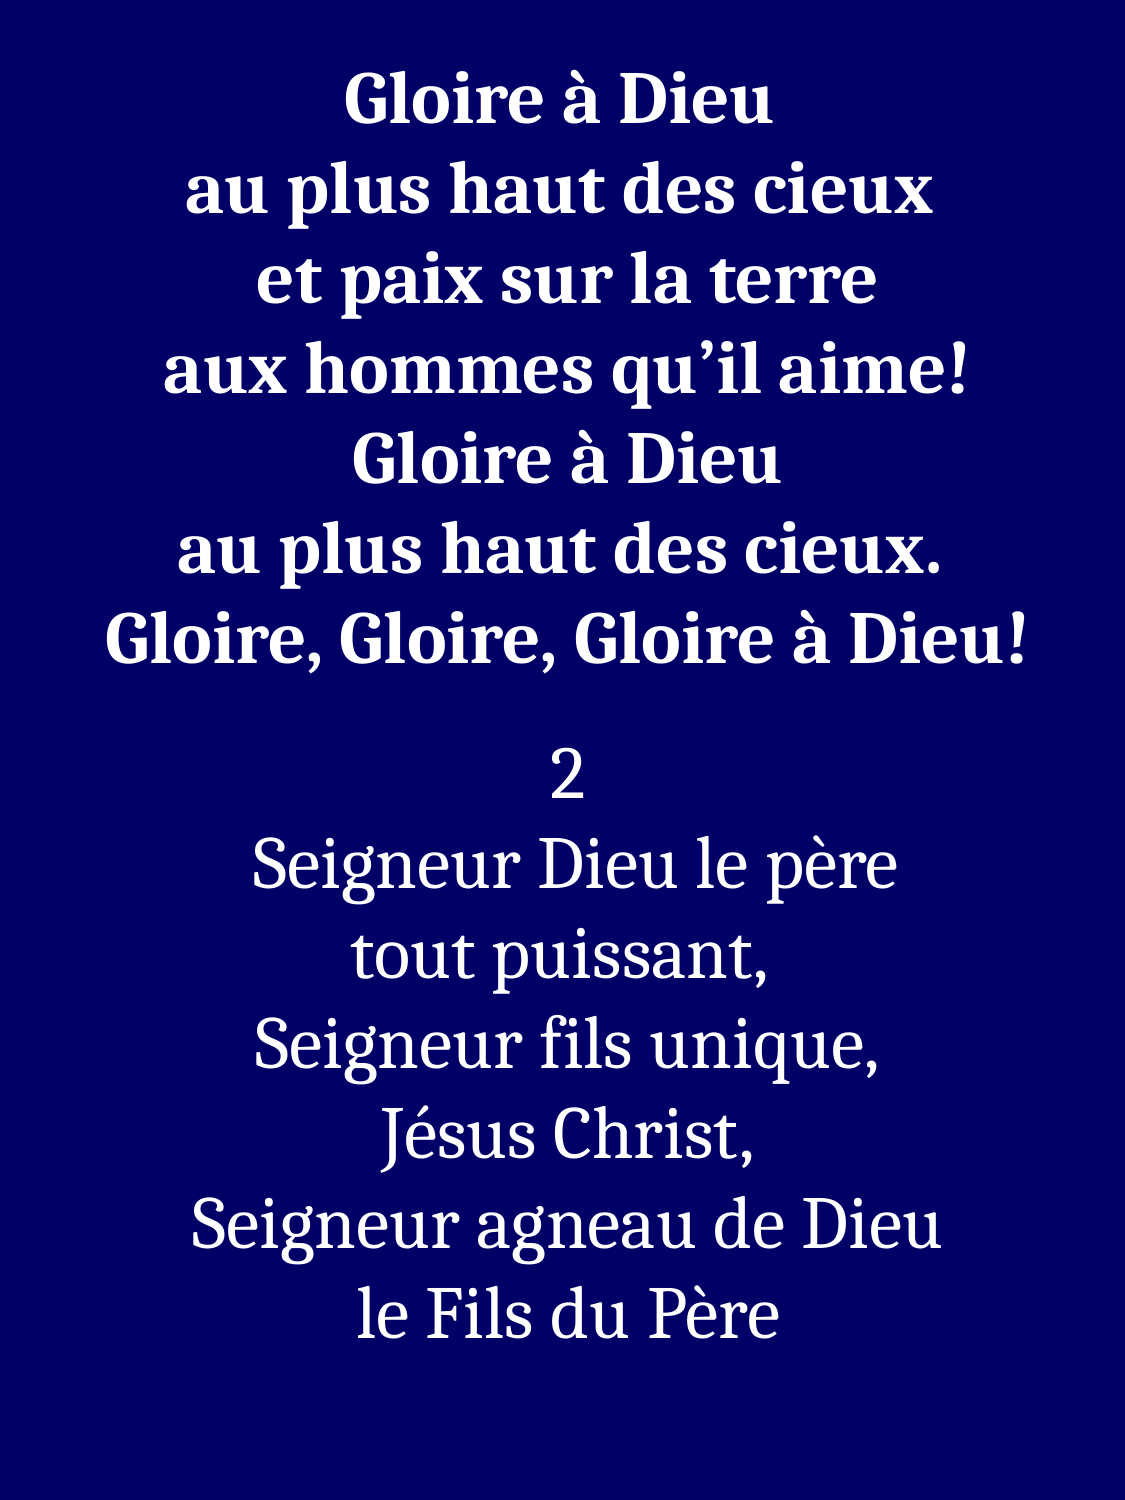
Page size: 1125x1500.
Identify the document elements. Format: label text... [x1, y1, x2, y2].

text_box Gloire à Dieu au plus haut des cieux et paix sur la terre aux hommes qu’il aime! Gloire à Dieu au plus haut des cieux. Gloire, Gloire, Gloire à Dieu! 2 Seigneur Dieu le père tout puissant, Seigneur fils unique, Jésus Christ, Seigneur agneau de Dieu le Fils du Père [0, 41, 1125, 1405]
